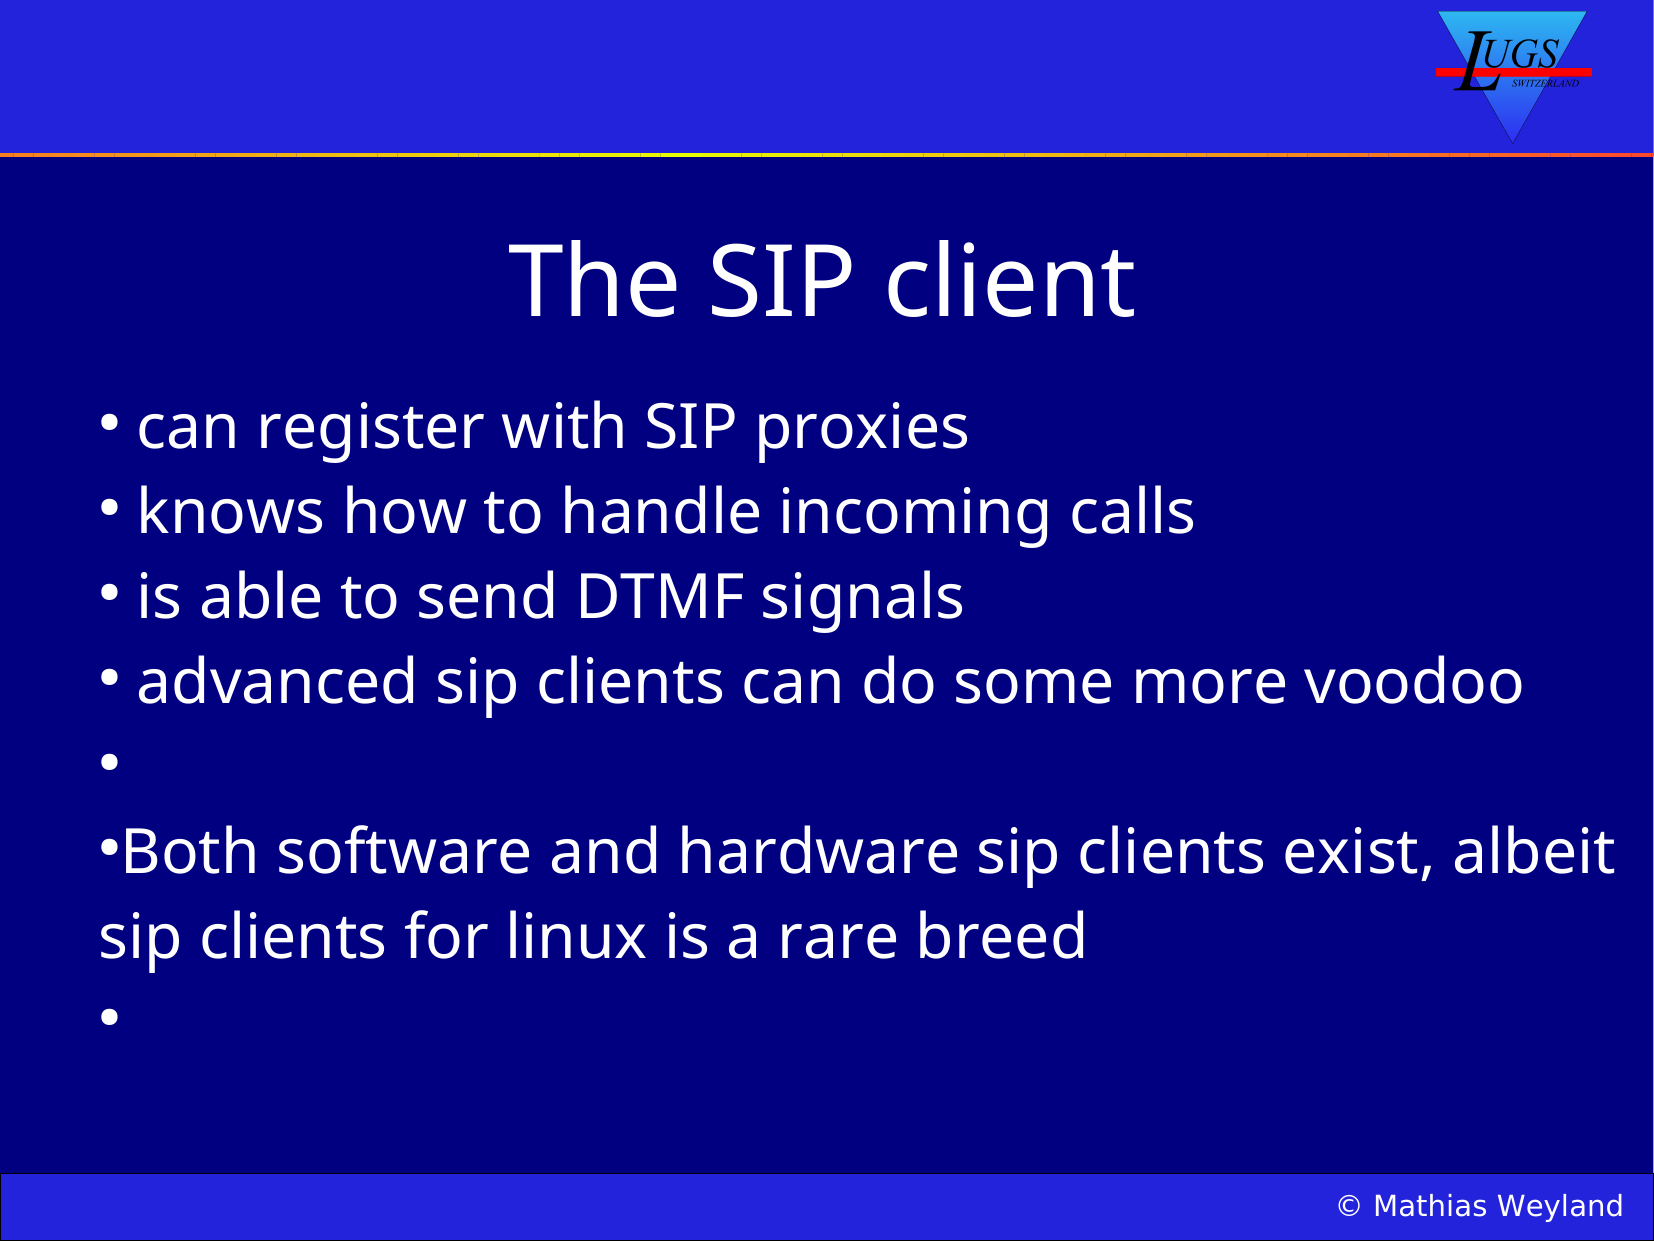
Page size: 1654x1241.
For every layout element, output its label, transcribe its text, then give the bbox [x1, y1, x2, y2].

text_box [0, 0, 1654, 157]
text_box [0, 1173, 1654, 1241]
text_box can register with SIP proxies knows how to handle incoming calls is able to send DTMF signals advanced sip clients can do some more voodoo Both software and hardware sip clients exist, albeit sip clients for linux is a rare breed [98, 381, 1636, 1182]
text_box © Mathias Weyland [1334, 1189, 1644, 1241]
text_box The SIP client [44, 209, 1602, 370]
picture [1436, 11, 1592, 144]
